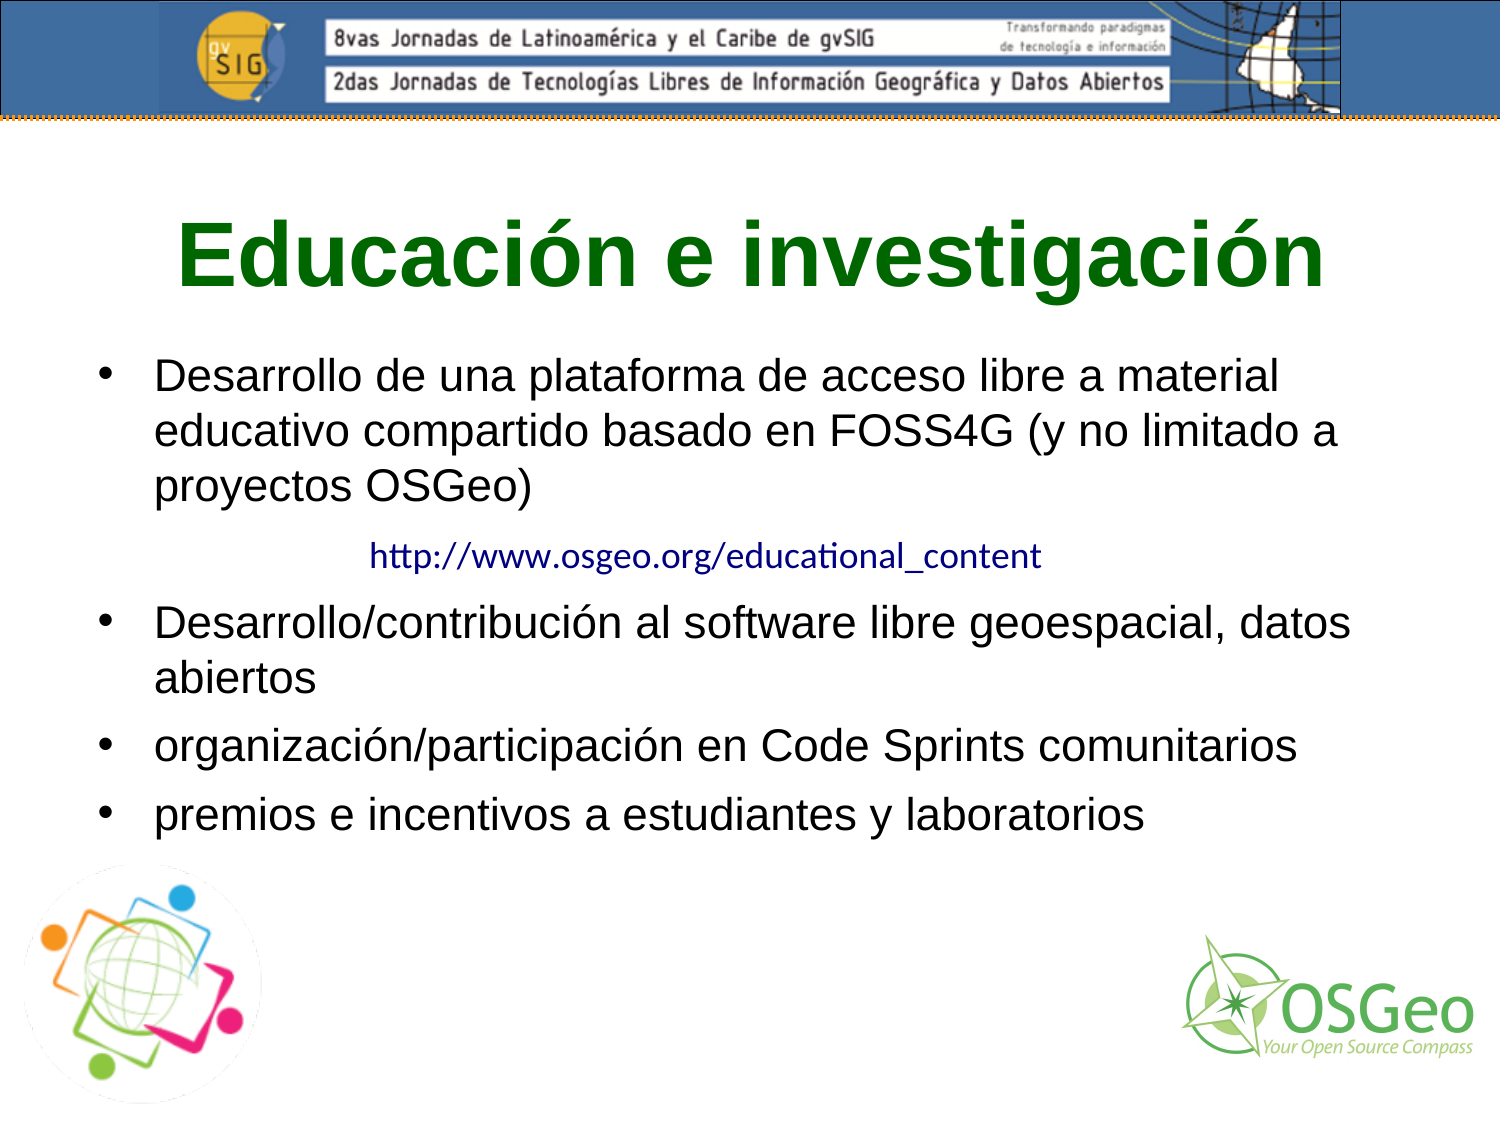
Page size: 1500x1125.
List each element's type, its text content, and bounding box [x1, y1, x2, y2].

list Desarrollo de una plataforma de acceso libre a material educativo compartido basado en FOSS4G (y no limitado a proyectos OSGeo) Desarrollo/contribución al software libre geoespacial, datos abiertos organización/participación en Code Sprints comunitarios premios e incentivos a estudiantes y laboratorios [82, 337, 1471, 848]
picture [159, 1, 1340, 113]
picture [23, 864, 263, 1105]
title Educación e investigación [76, 166, 1427, 333]
text_box http://www.osgeo.org/educational_content [354, 524, 1063, 585]
picture [1181, 934, 1477, 1063]
